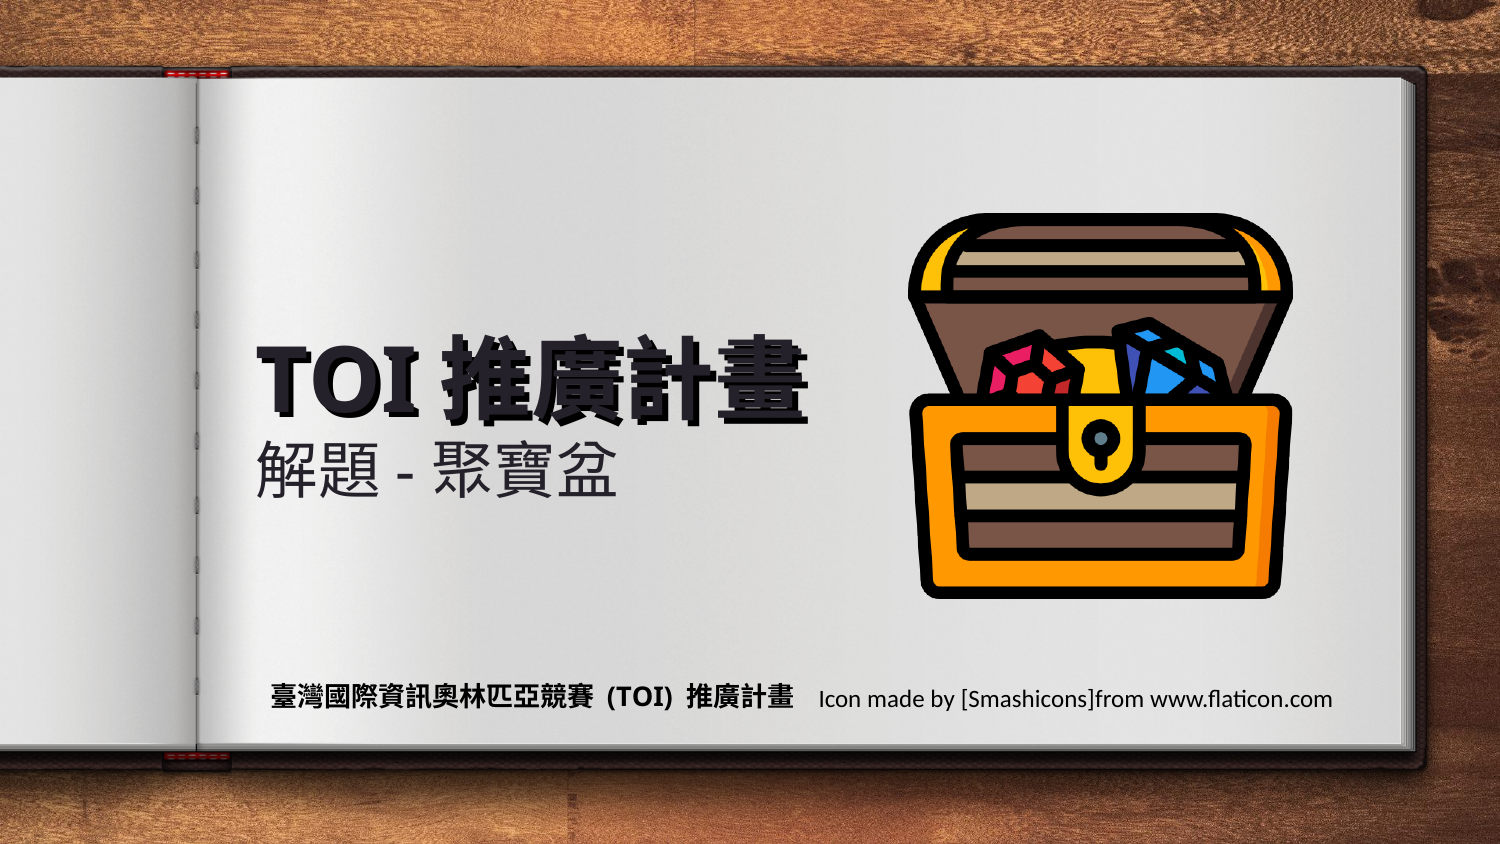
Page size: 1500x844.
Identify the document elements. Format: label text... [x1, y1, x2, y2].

text_box Icon made by [Smashicons]from www.flaticon.com [804, 675, 1385, 720]
title TOI推廣計畫 解題-聚寶盆 [240, 262, 894, 565]
picture [908, 213, 1293, 599]
